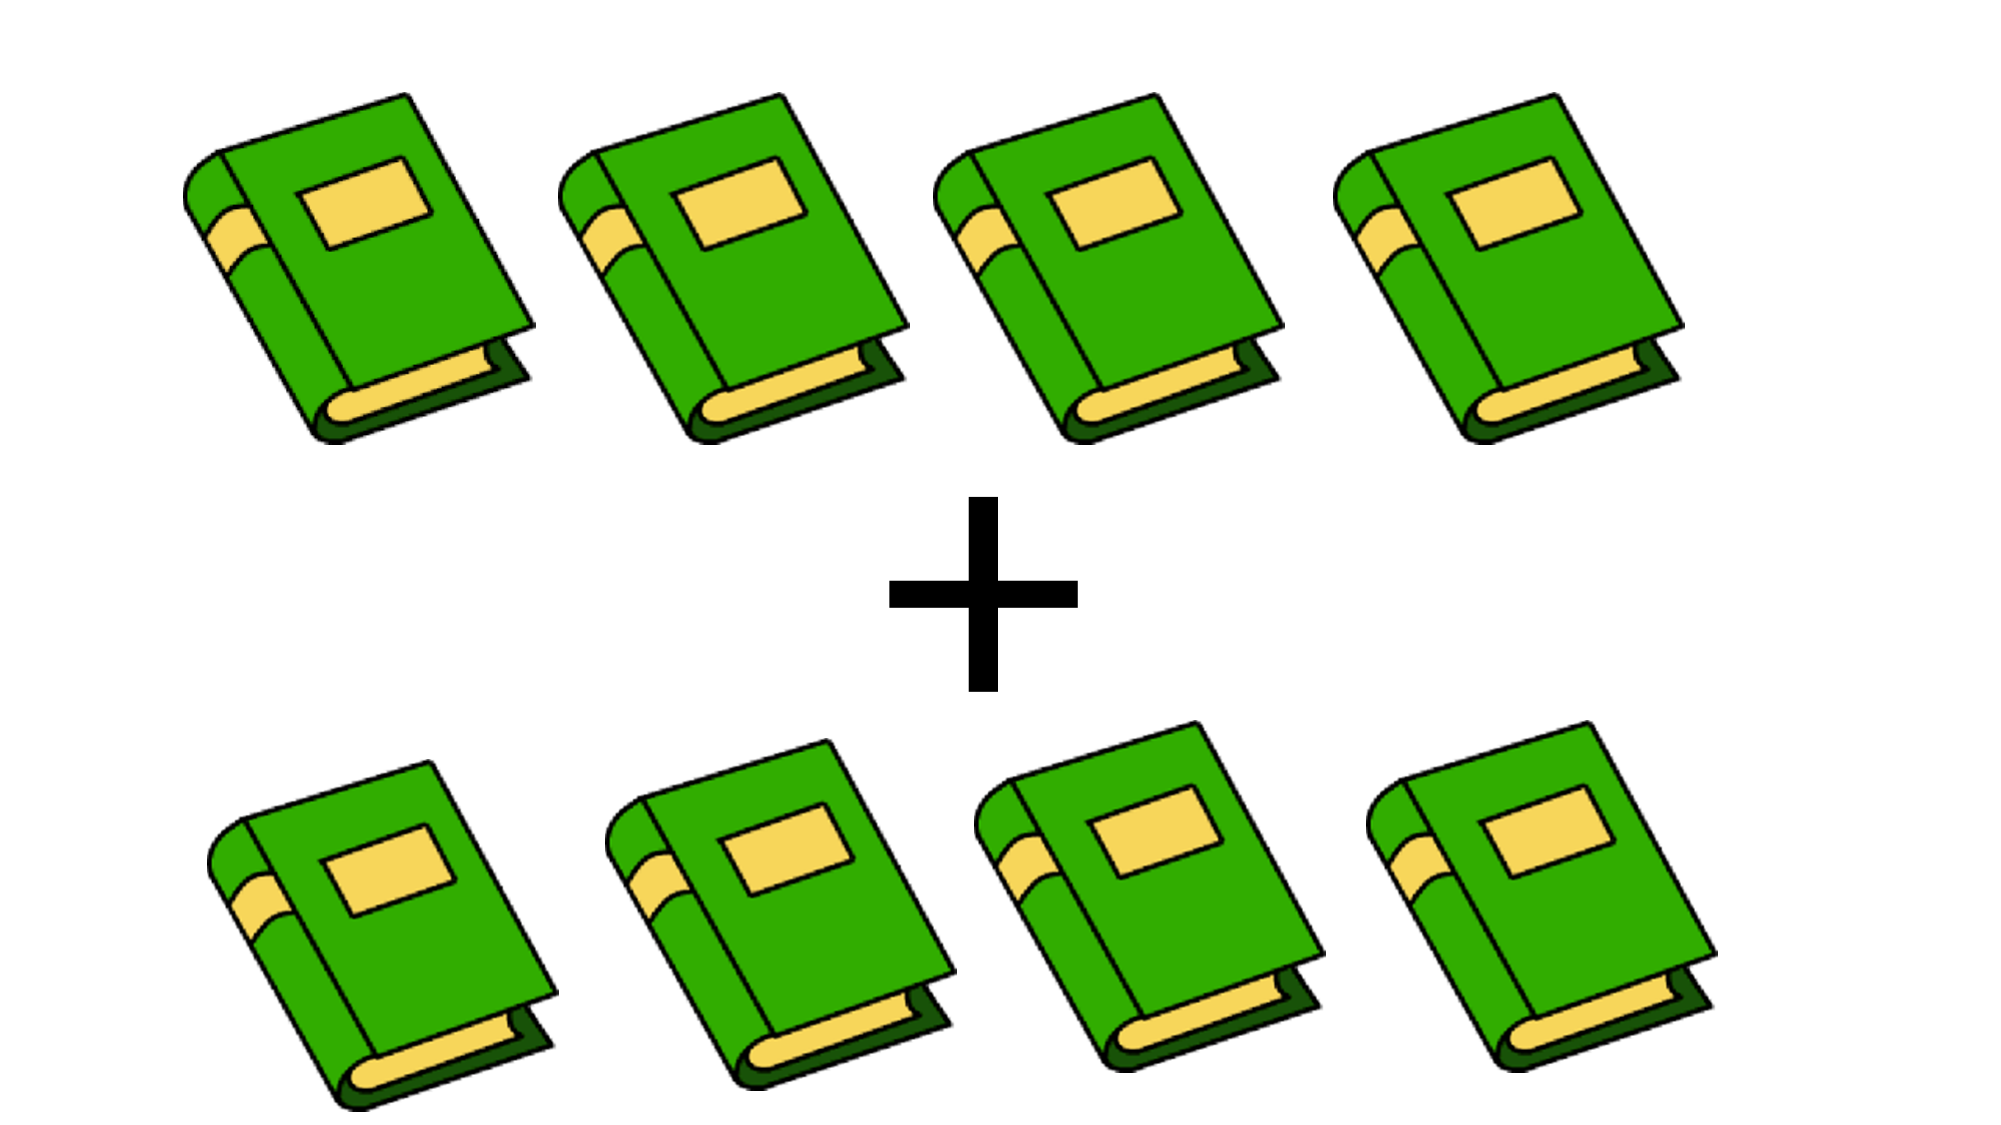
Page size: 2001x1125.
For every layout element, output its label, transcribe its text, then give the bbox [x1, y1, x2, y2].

picture [207, 759, 559, 1112]
picture [974, 720, 1326, 1073]
picture [1366, 720, 1718, 1073]
picture [605, 738, 957, 1091]
text_box + [865, 302, 983, 823]
picture [558, 92, 910, 445]
picture [1333, 92, 1685, 445]
picture [933, 92, 1285, 445]
picture [183, 92, 536, 445]
